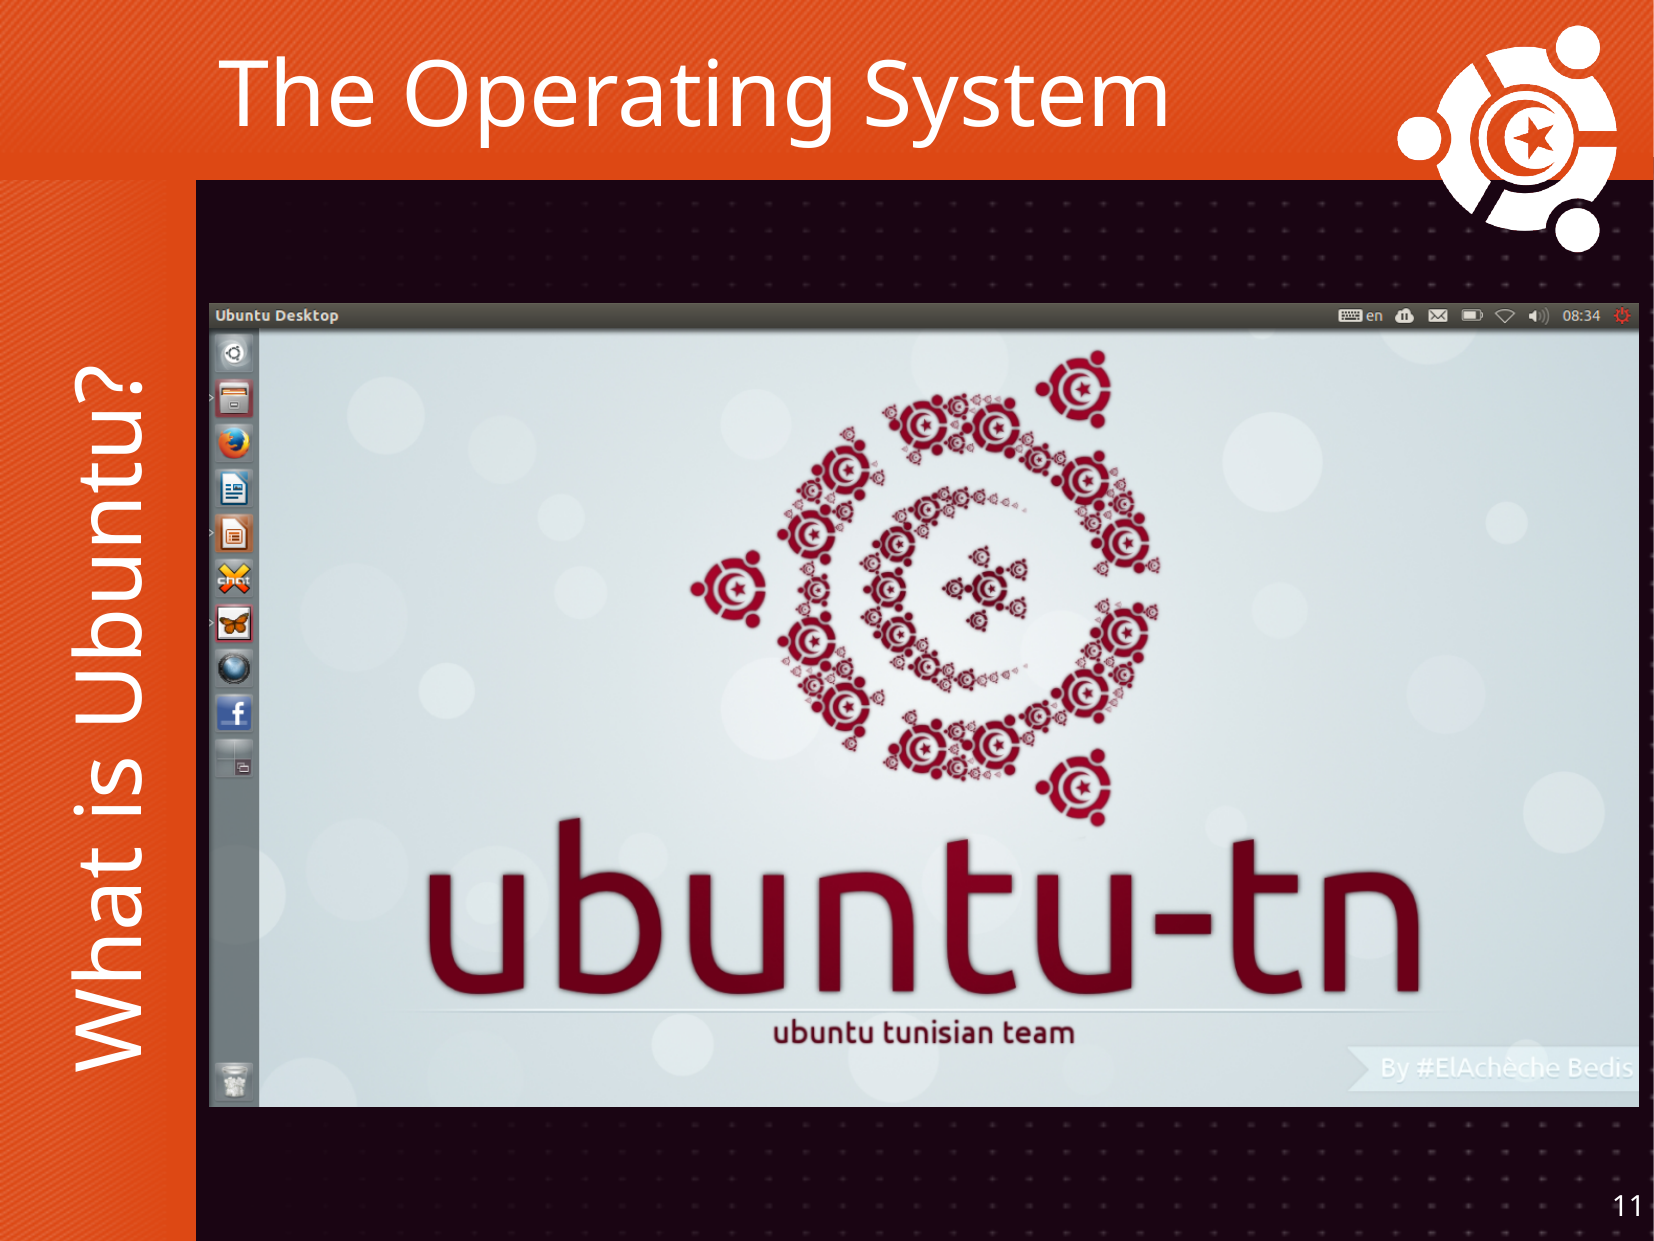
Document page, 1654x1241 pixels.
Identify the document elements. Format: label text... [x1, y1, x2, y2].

picture [0, 0, 1654, 1241]
title The Operating System [0, 2, 1394, 181]
title What is Ubuntu? [17, 210, 196, 1229]
